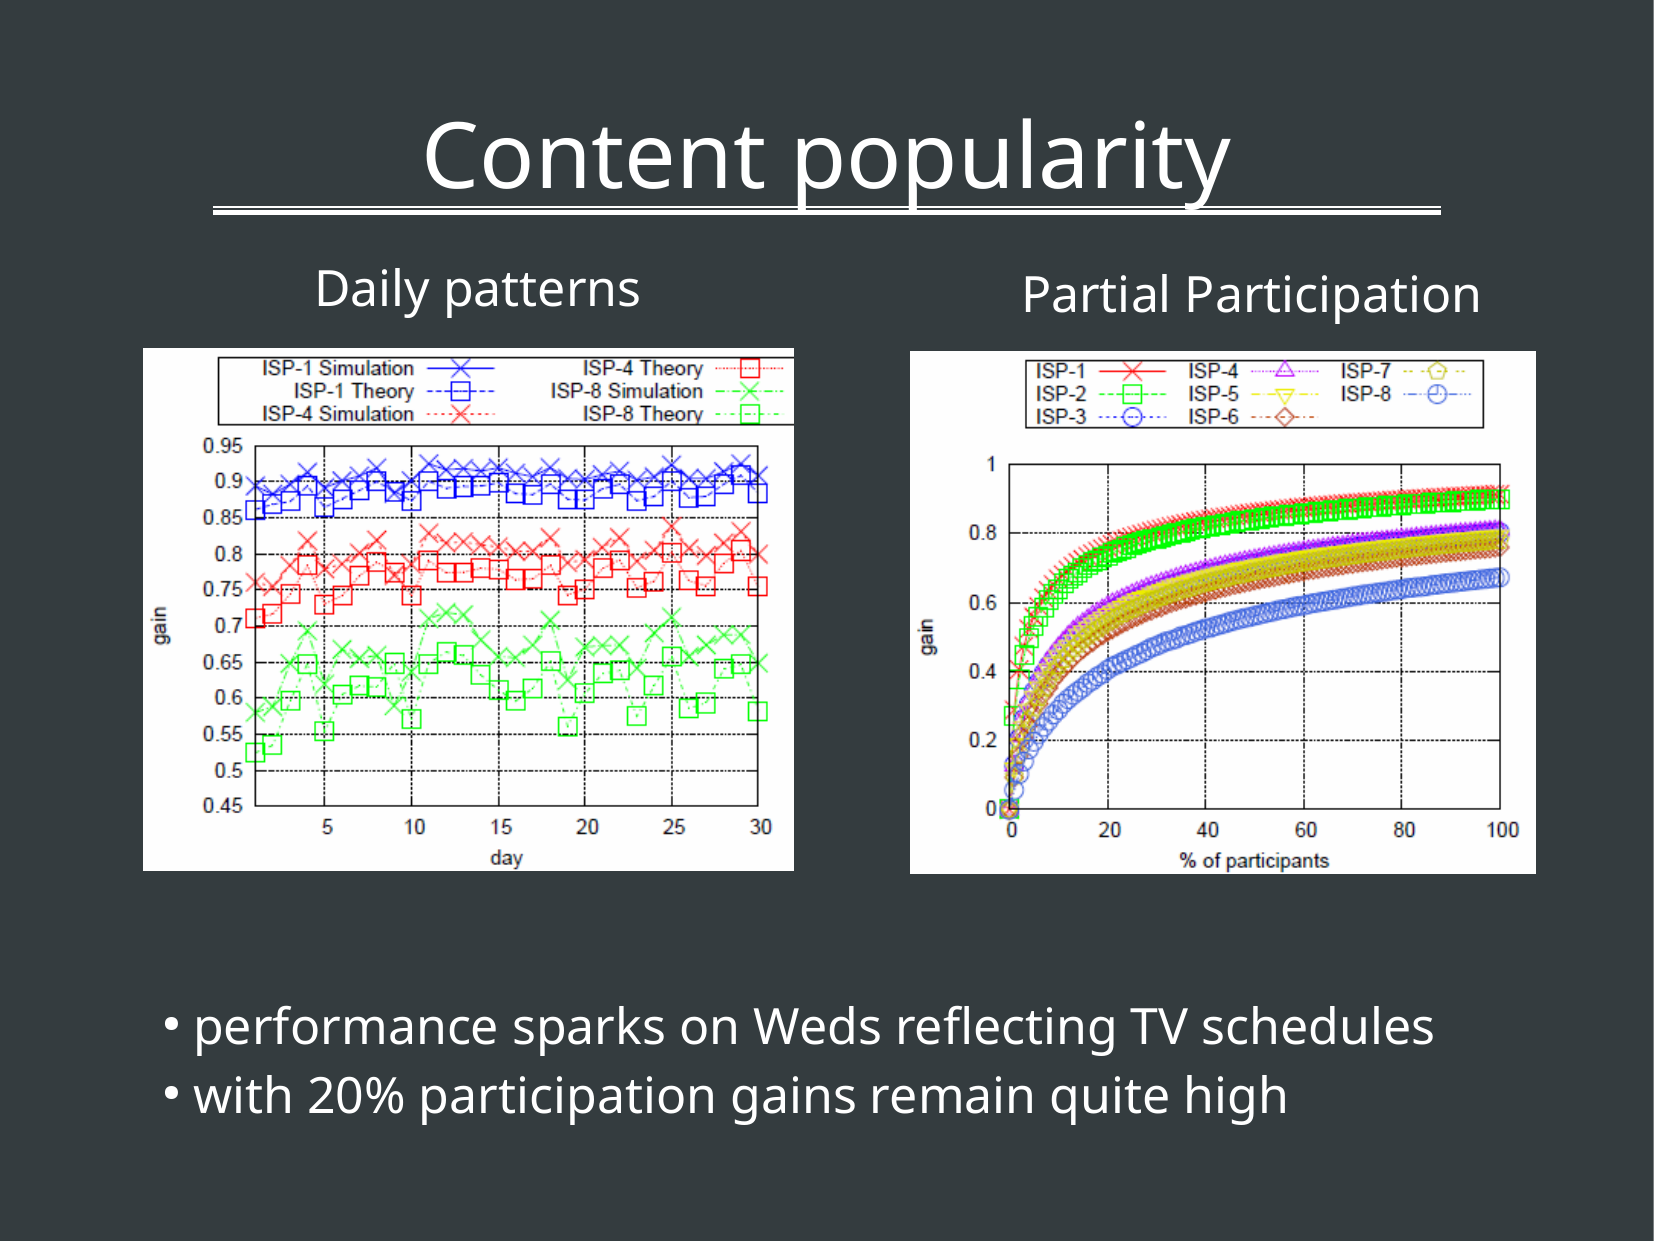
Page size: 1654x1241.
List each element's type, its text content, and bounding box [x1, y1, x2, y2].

text_box performance sparks on Weds reflecting TV schedules with 20% participation gains remain quite high [147, 984, 1565, 1152]
title Content popularity [82, 49, 1571, 257]
text_box Daily patterns [124, 246, 833, 338]
text_box Partial Participation [897, 251, 1607, 343]
picture [0, 0, 1654, 1241]
